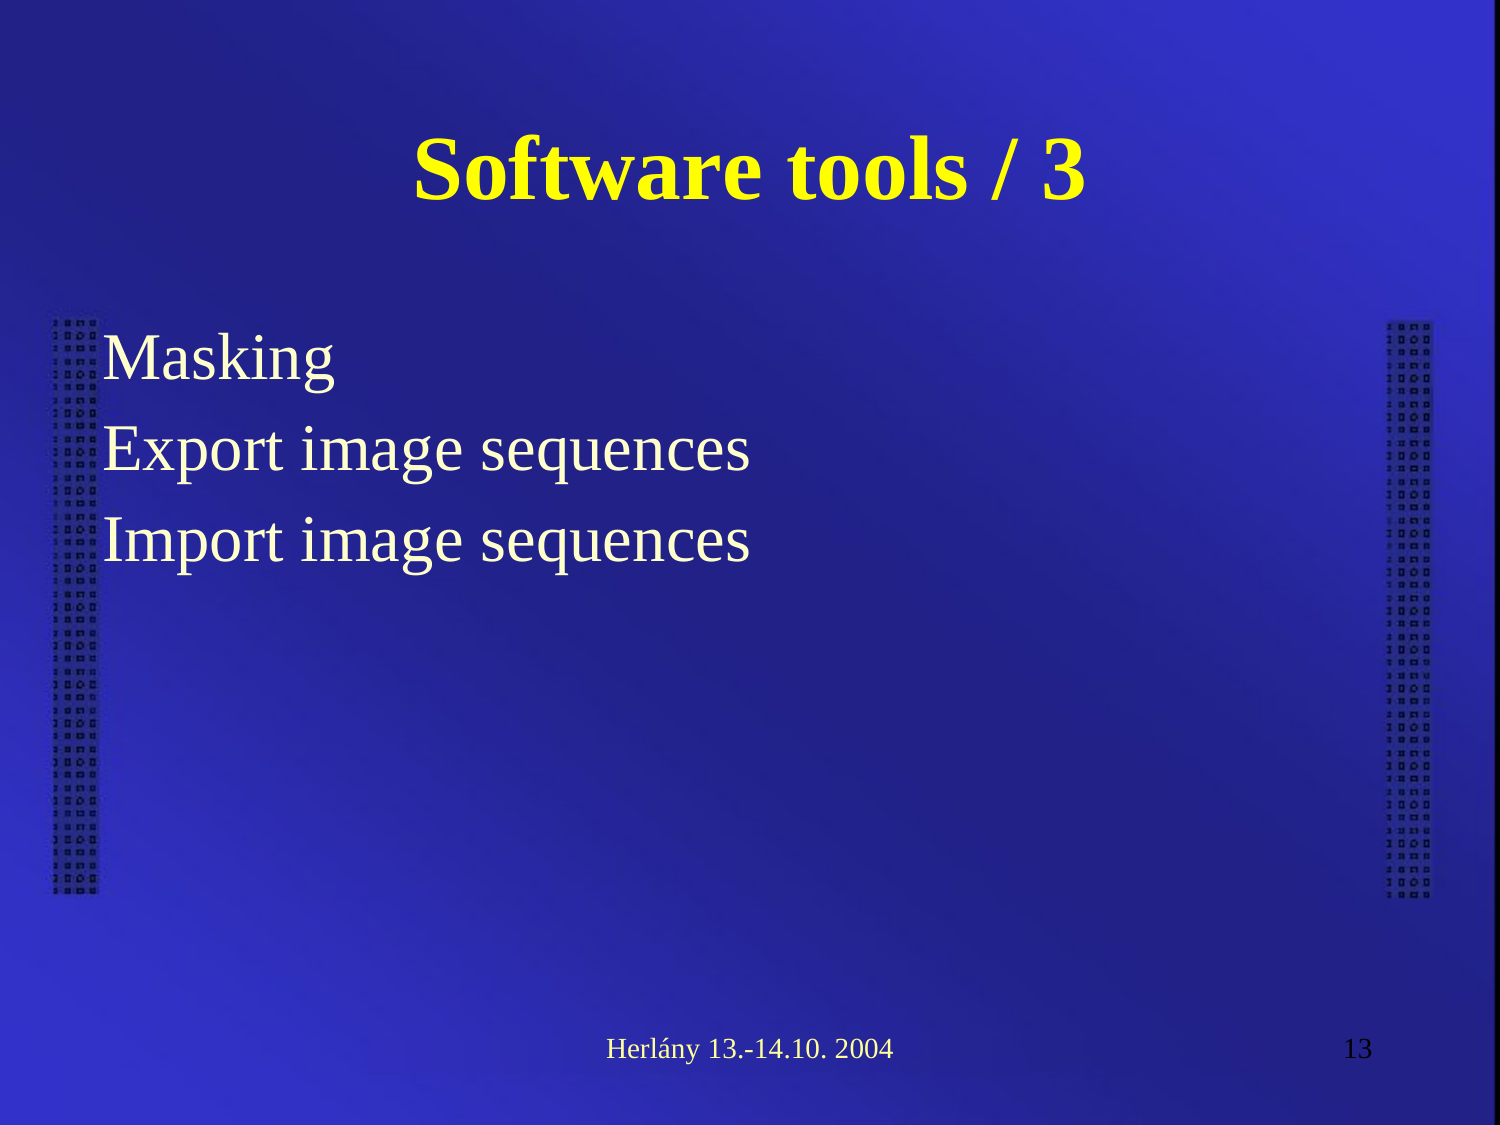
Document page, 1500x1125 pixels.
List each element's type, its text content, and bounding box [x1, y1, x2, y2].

title Software tools / 3 [112, 74, 1388, 263]
text_box Herlány 13.-14.10. 2004 [512, 1024, 988, 1073]
text_box 15 [1074, 1024, 1388, 1073]
list Masking Export image sequences Import image sequences [87, 312, 1438, 988]
picture [0, 0, 1500, 1125]
